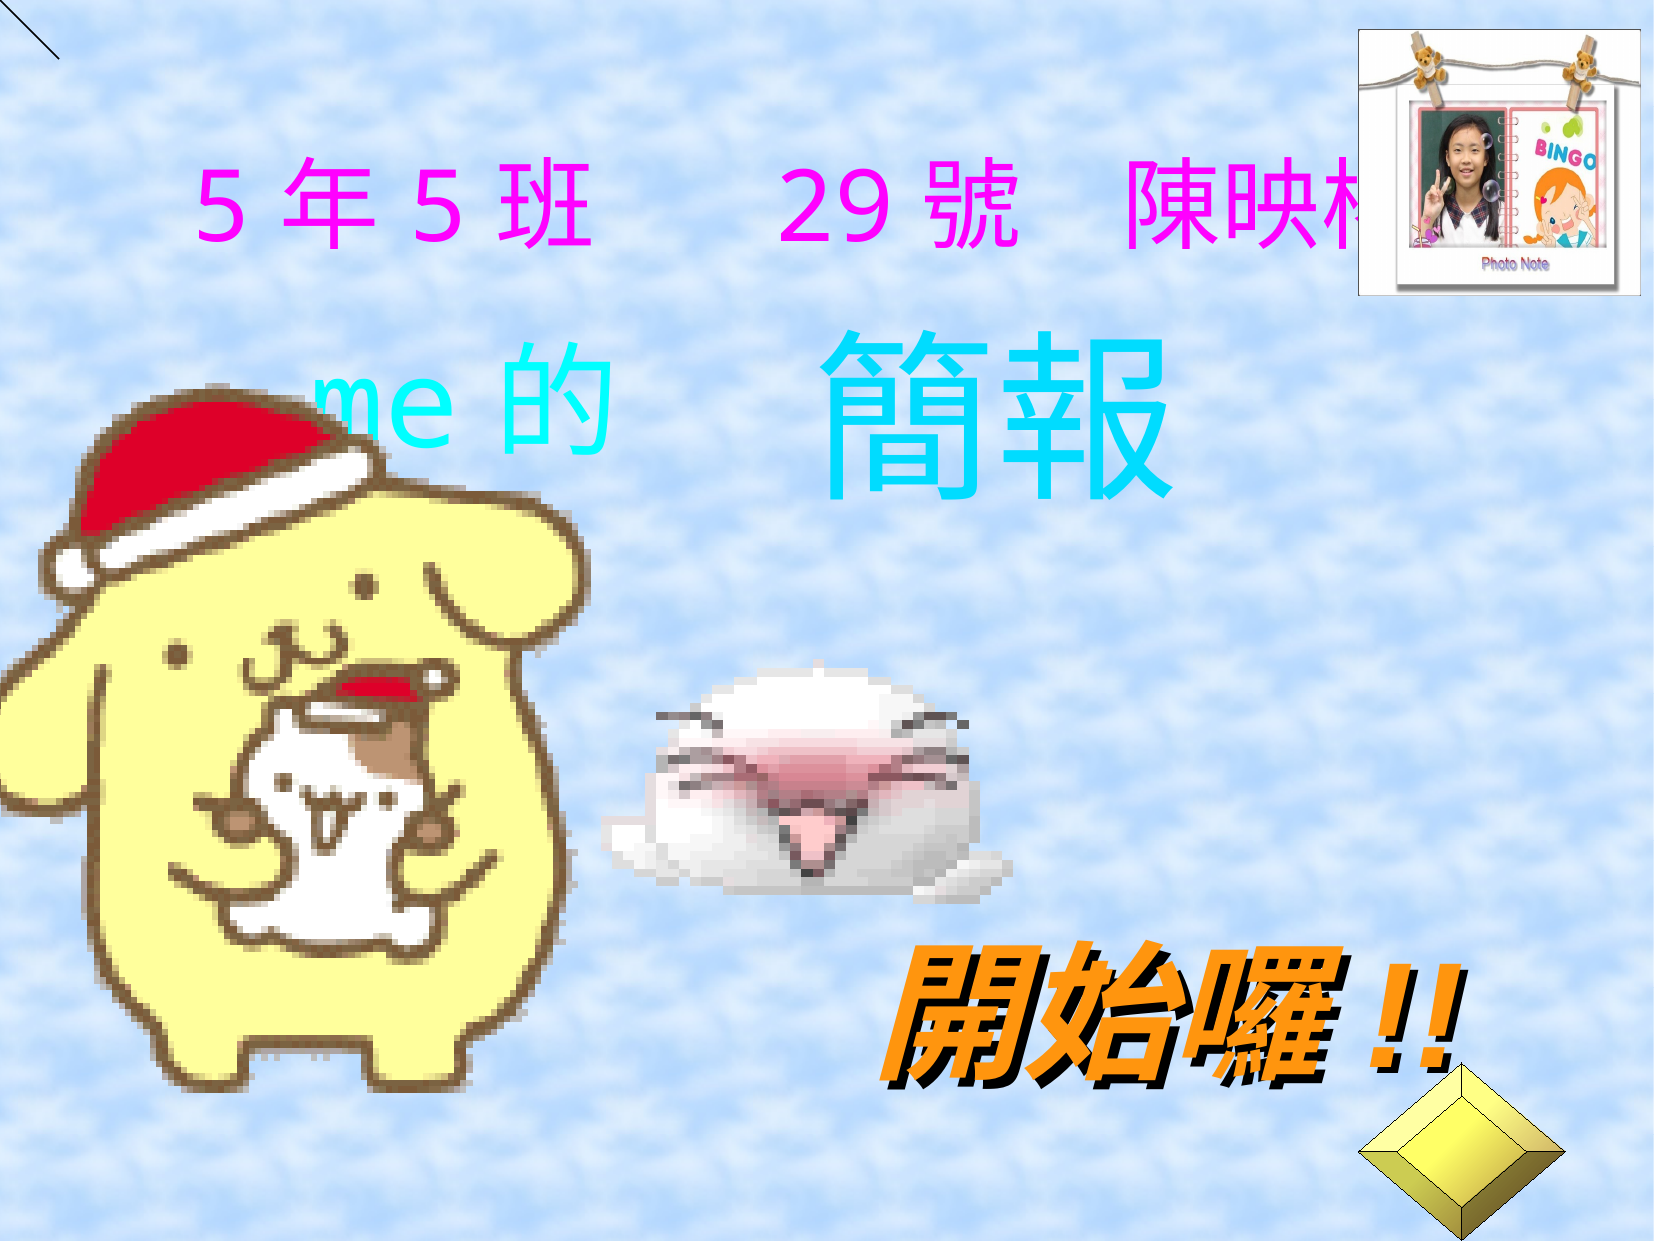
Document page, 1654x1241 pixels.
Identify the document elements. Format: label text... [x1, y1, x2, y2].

text_box 簡報 [797, 265, 1359, 464]
picture [0, 0, 1654, 1241]
text_box me的 [295, 295, 798, 536]
text_box [1358, 1097, 1566, 1241]
text_box 5年5班 29號 陳映榕 [177, 118, 1358, 233]
text_box 開始囉!! [856, 885, 1536, 1093]
